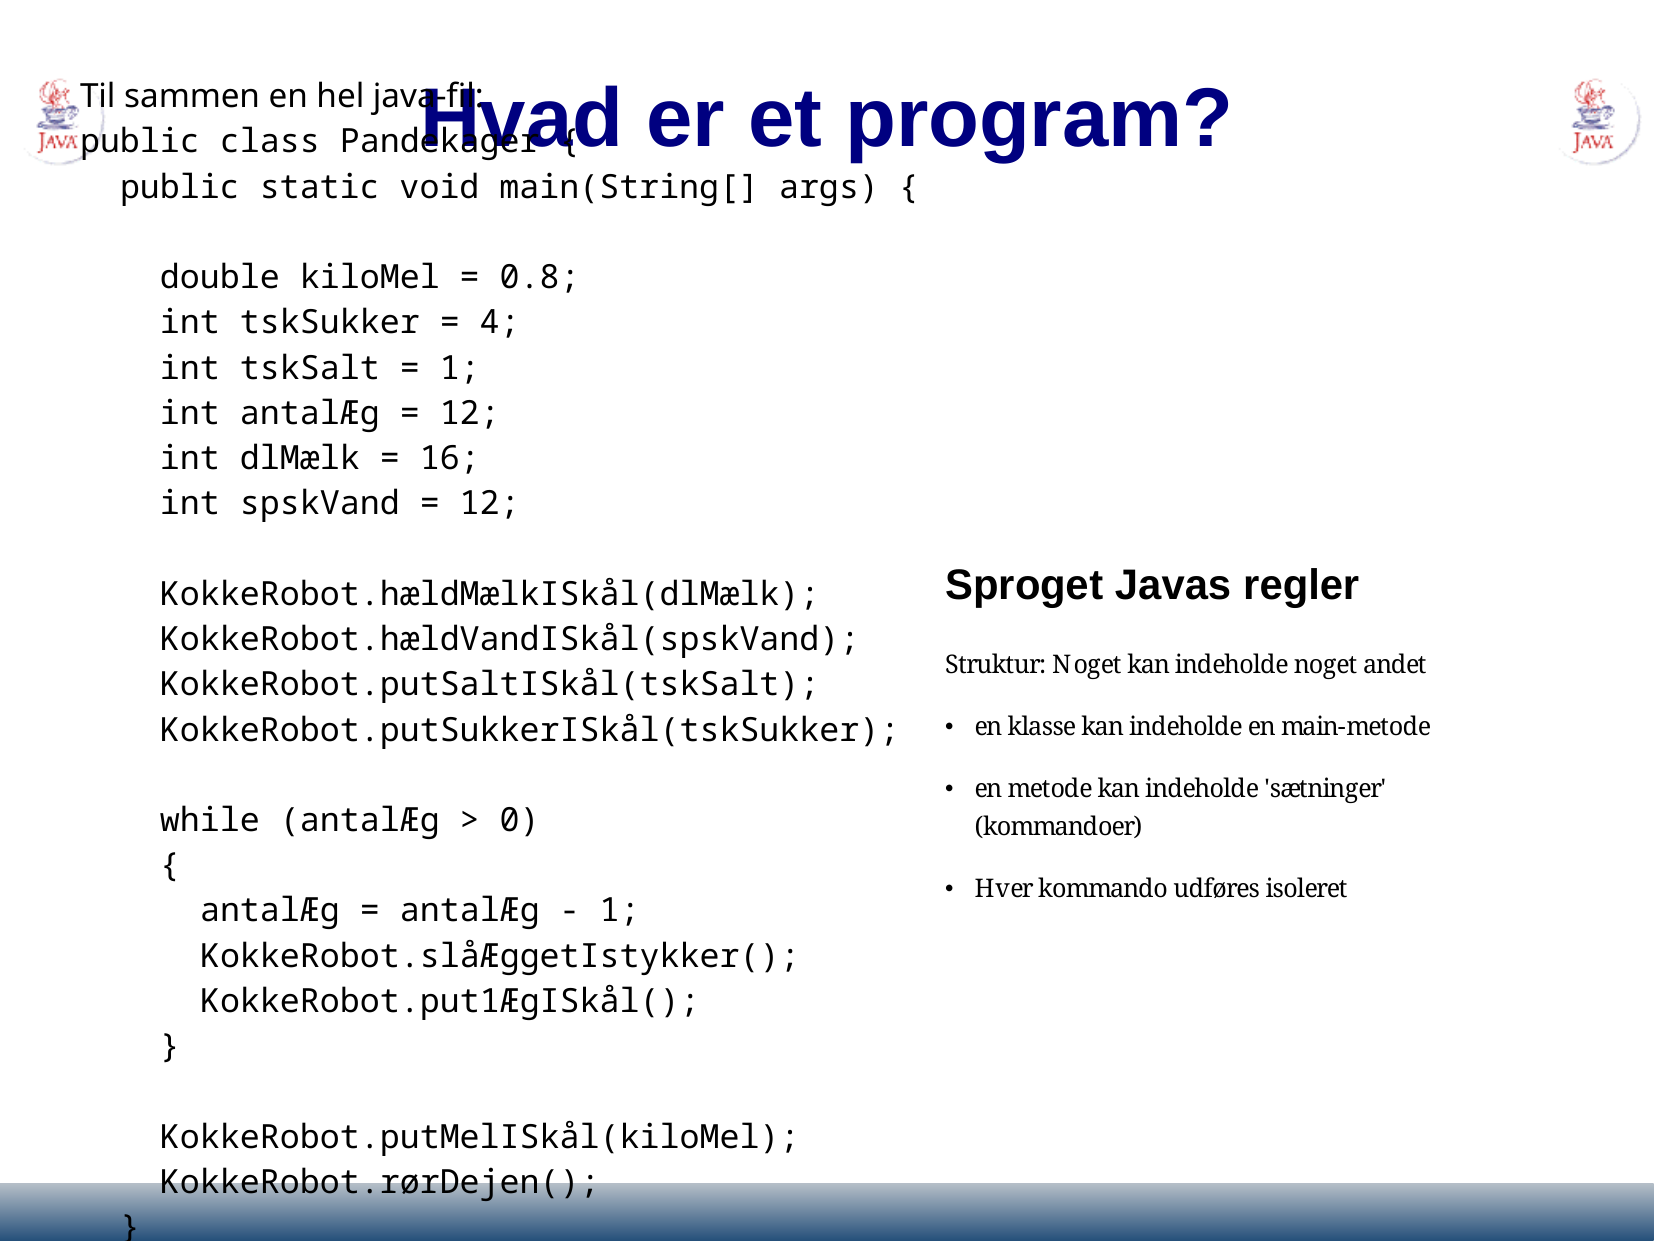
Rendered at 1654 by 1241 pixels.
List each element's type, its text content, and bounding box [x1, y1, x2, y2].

subtitle Til sammen en hel java-fil: public class Pandekager { public static void main(String[] args) { double kiloMel = 0.8; int tskSukker = 4; int tskSalt = 1; int antalÆg = 12; int dlMælk = 16; int spskVand = 12; KokkeRobot.hældMælkISkål(dlMælk); KokkeRobot.hældVandISkål(spskVand); KokkeRobot.putSaltISkål(tskSalt); KokkeRobot.putSukkerISkål(tskSukker); while (antalÆg > 0) { antalÆg = antalÆg - 1; KokkeRobot.slåÆggetIstykker(); KokkeRobot.put1ÆgISkål(); } KokkeRobot.putMelISkål(kiloMel); KokkeRobot.rørDejen(); } } [80, 148, 1357, 1218]
picture [1549, 71, 1645, 169]
title Hvad er et program? [105, 14, 1549, 222]
picture [10, 71, 105, 169]
chart [943, 547, 1558, 964]
picture [86, 136, 95, 148]
